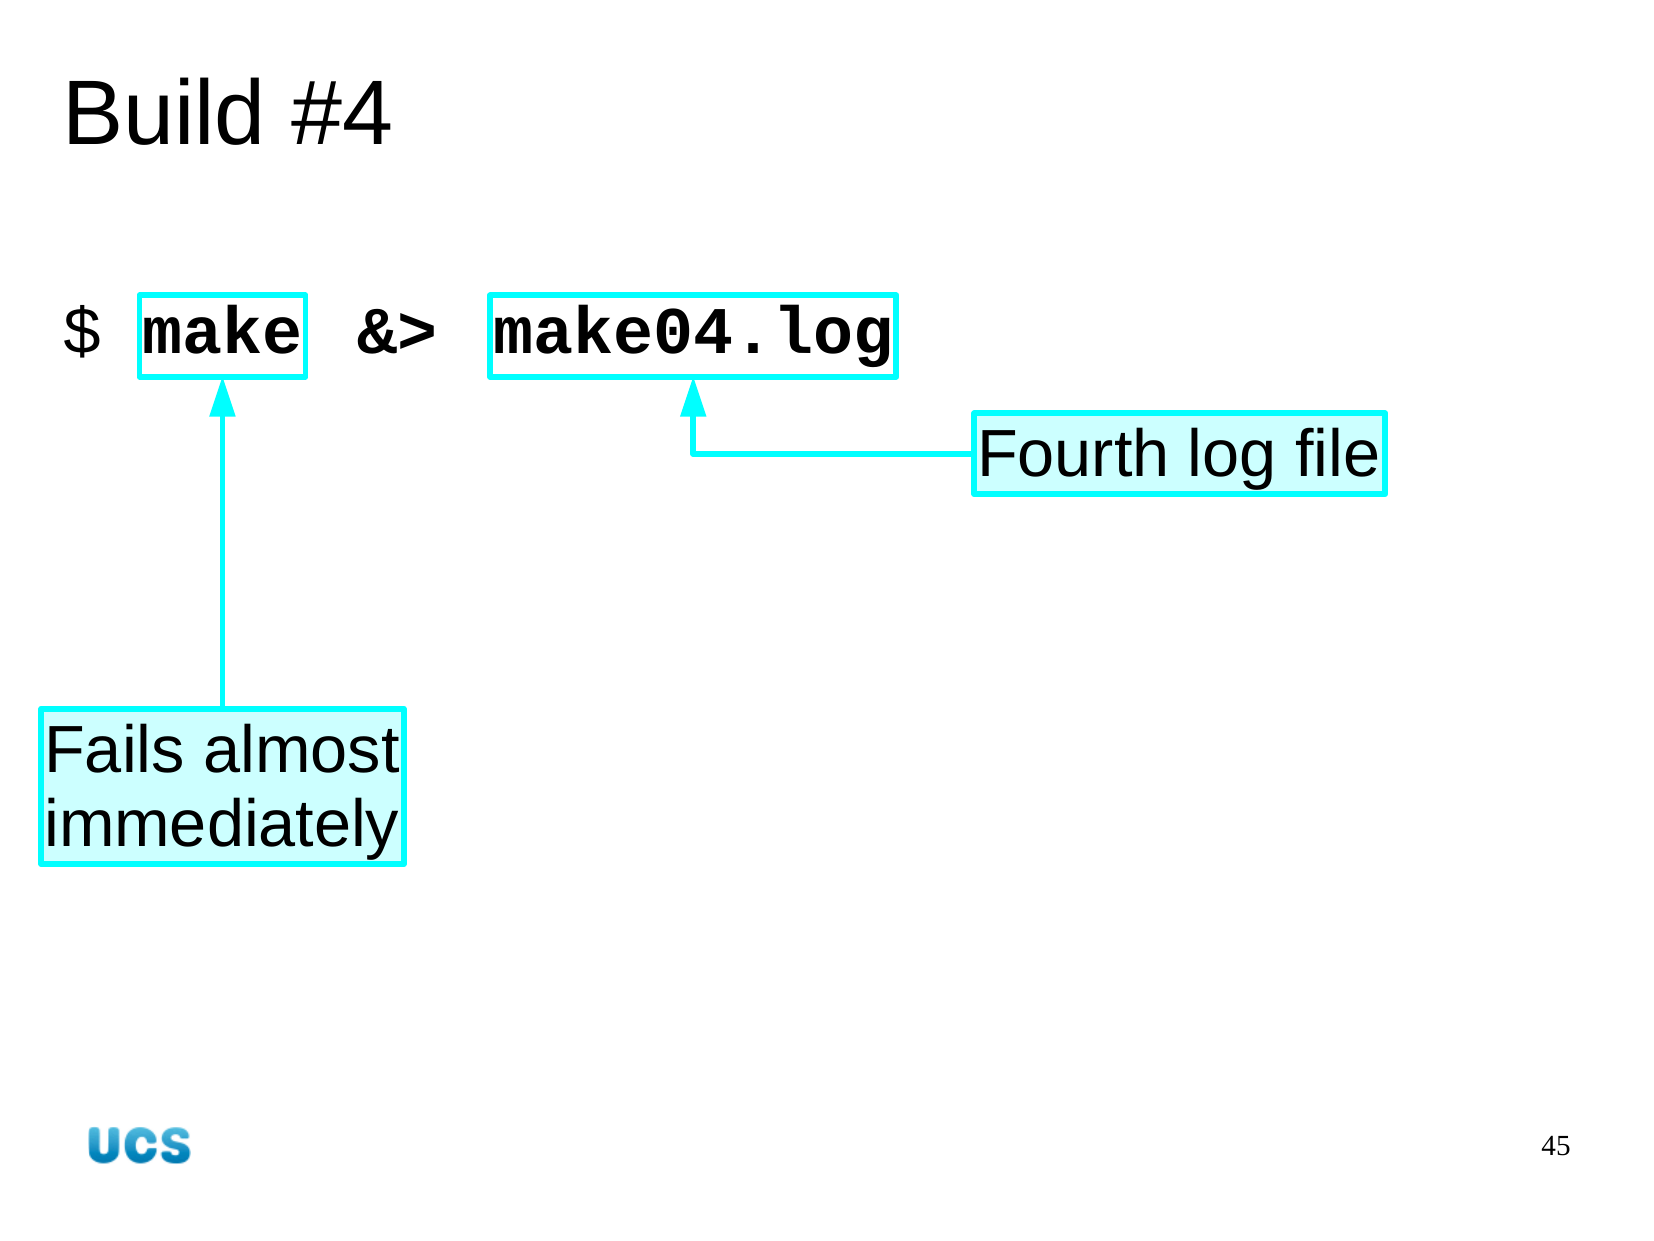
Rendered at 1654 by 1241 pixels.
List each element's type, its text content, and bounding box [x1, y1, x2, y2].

text_box make04.log [490, 295, 897, 377]
picture [88, 1126, 191, 1165]
text_box Fails almost immediately [41, 708, 404, 865]
text_box Fourth log file [974, 413, 1386, 495]
text_box $ [59, 295, 106, 377]
text_box make [139, 295, 306, 377]
text_box &> [354, 295, 441, 377]
text_box Build #4 [59, 59, 397, 168]
